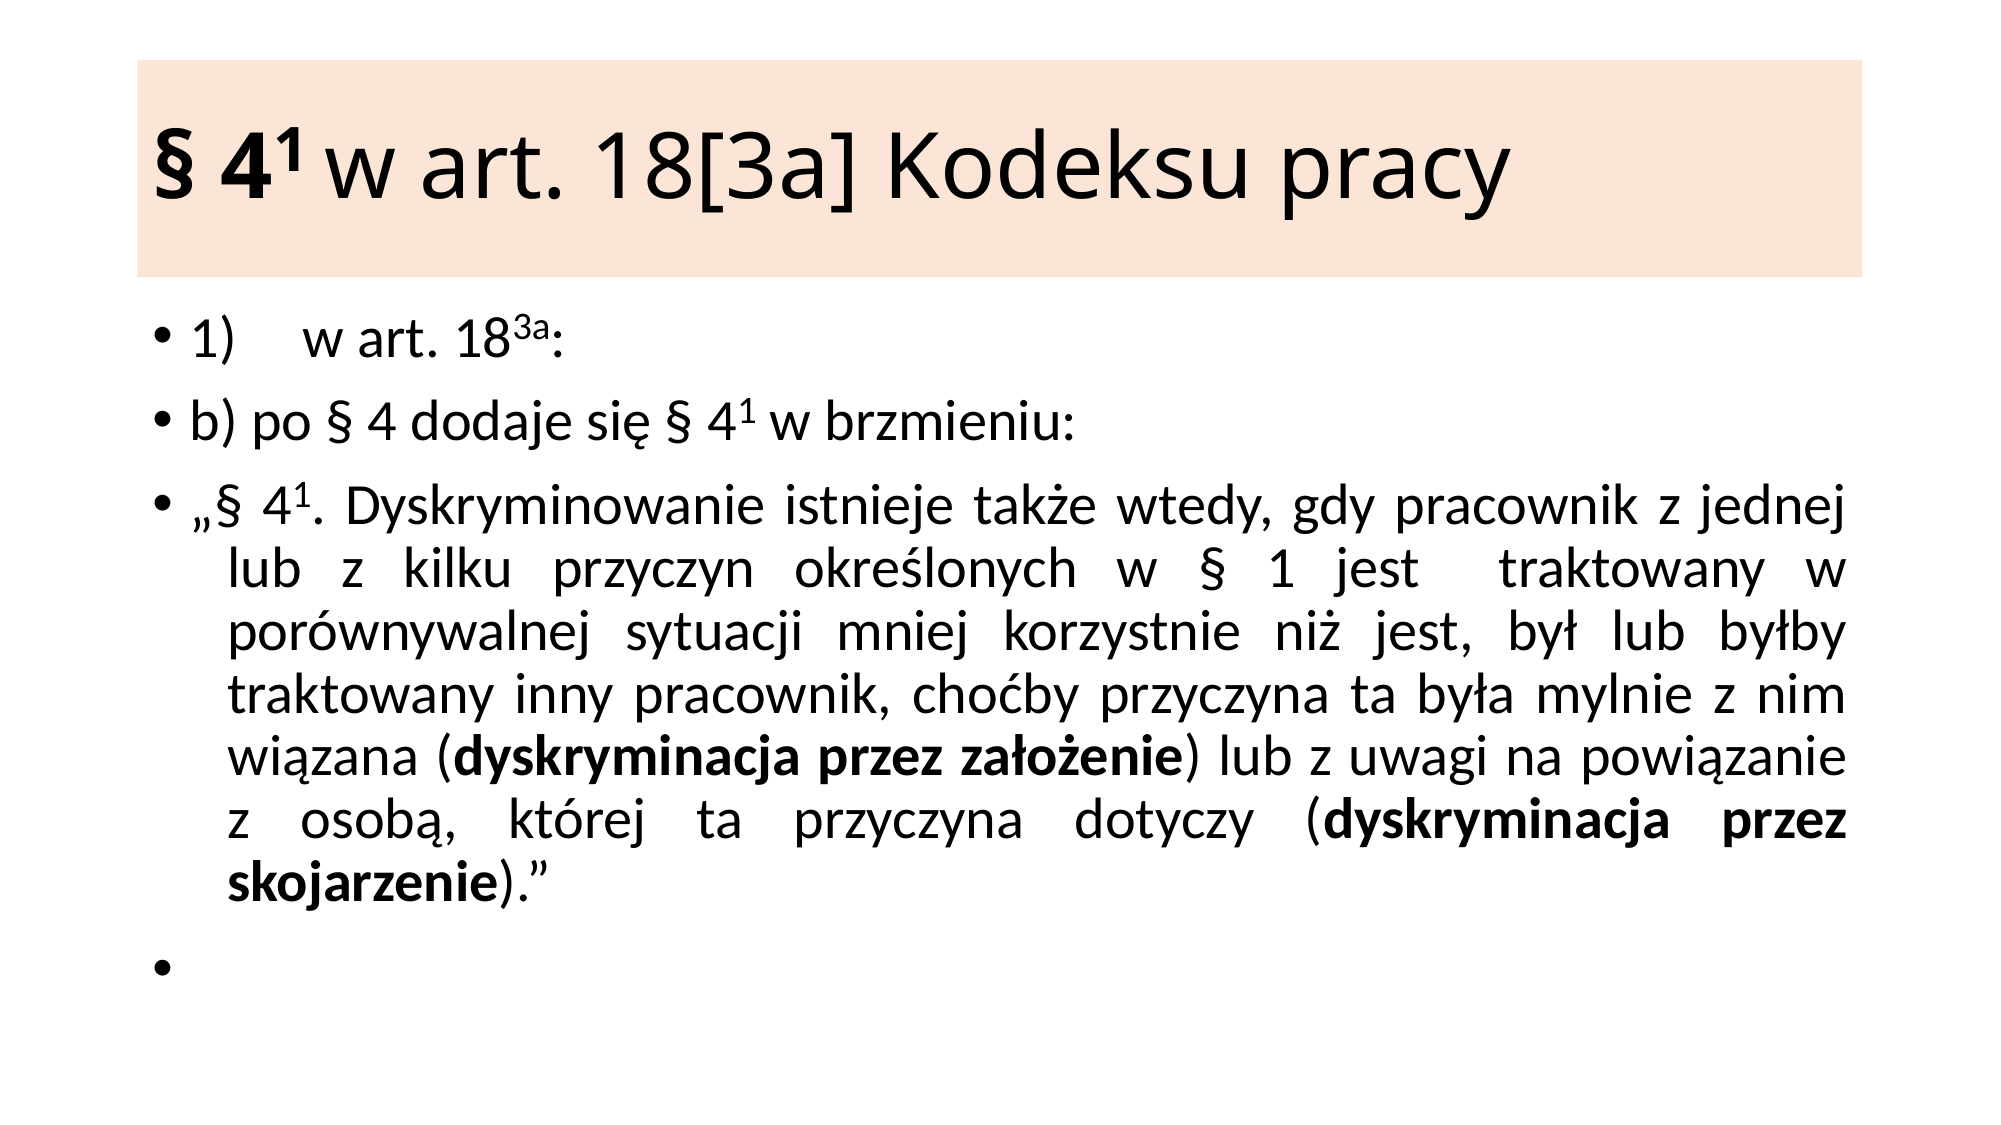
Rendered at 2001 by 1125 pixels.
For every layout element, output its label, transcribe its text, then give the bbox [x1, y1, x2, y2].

title § 41 w art. 18[3a] Kodeksu pracy [137, 59, 1863, 278]
list 1) w art. 183a: b) po § 4 dodaje się § 41 w brzmieniu: „§ 41. Dyskryminowanie istnieje także wtedy, gdy pracownik z jednej lub z kilku przyczyn określonych w § 1 jest traktowany w porównywalnej sytuacji mniej korzystnie niż jest, był lub byłby traktowany inny pracownik, choćby przyczyna ta była mylnie z nim wiązana (dyskryminacja przez założenie) lub z uwagi na powiązanie z osobą, której ta przyczyna dotyczy (dyskryminacja przez skojarzenie).” [137, 299, 1863, 1014]
